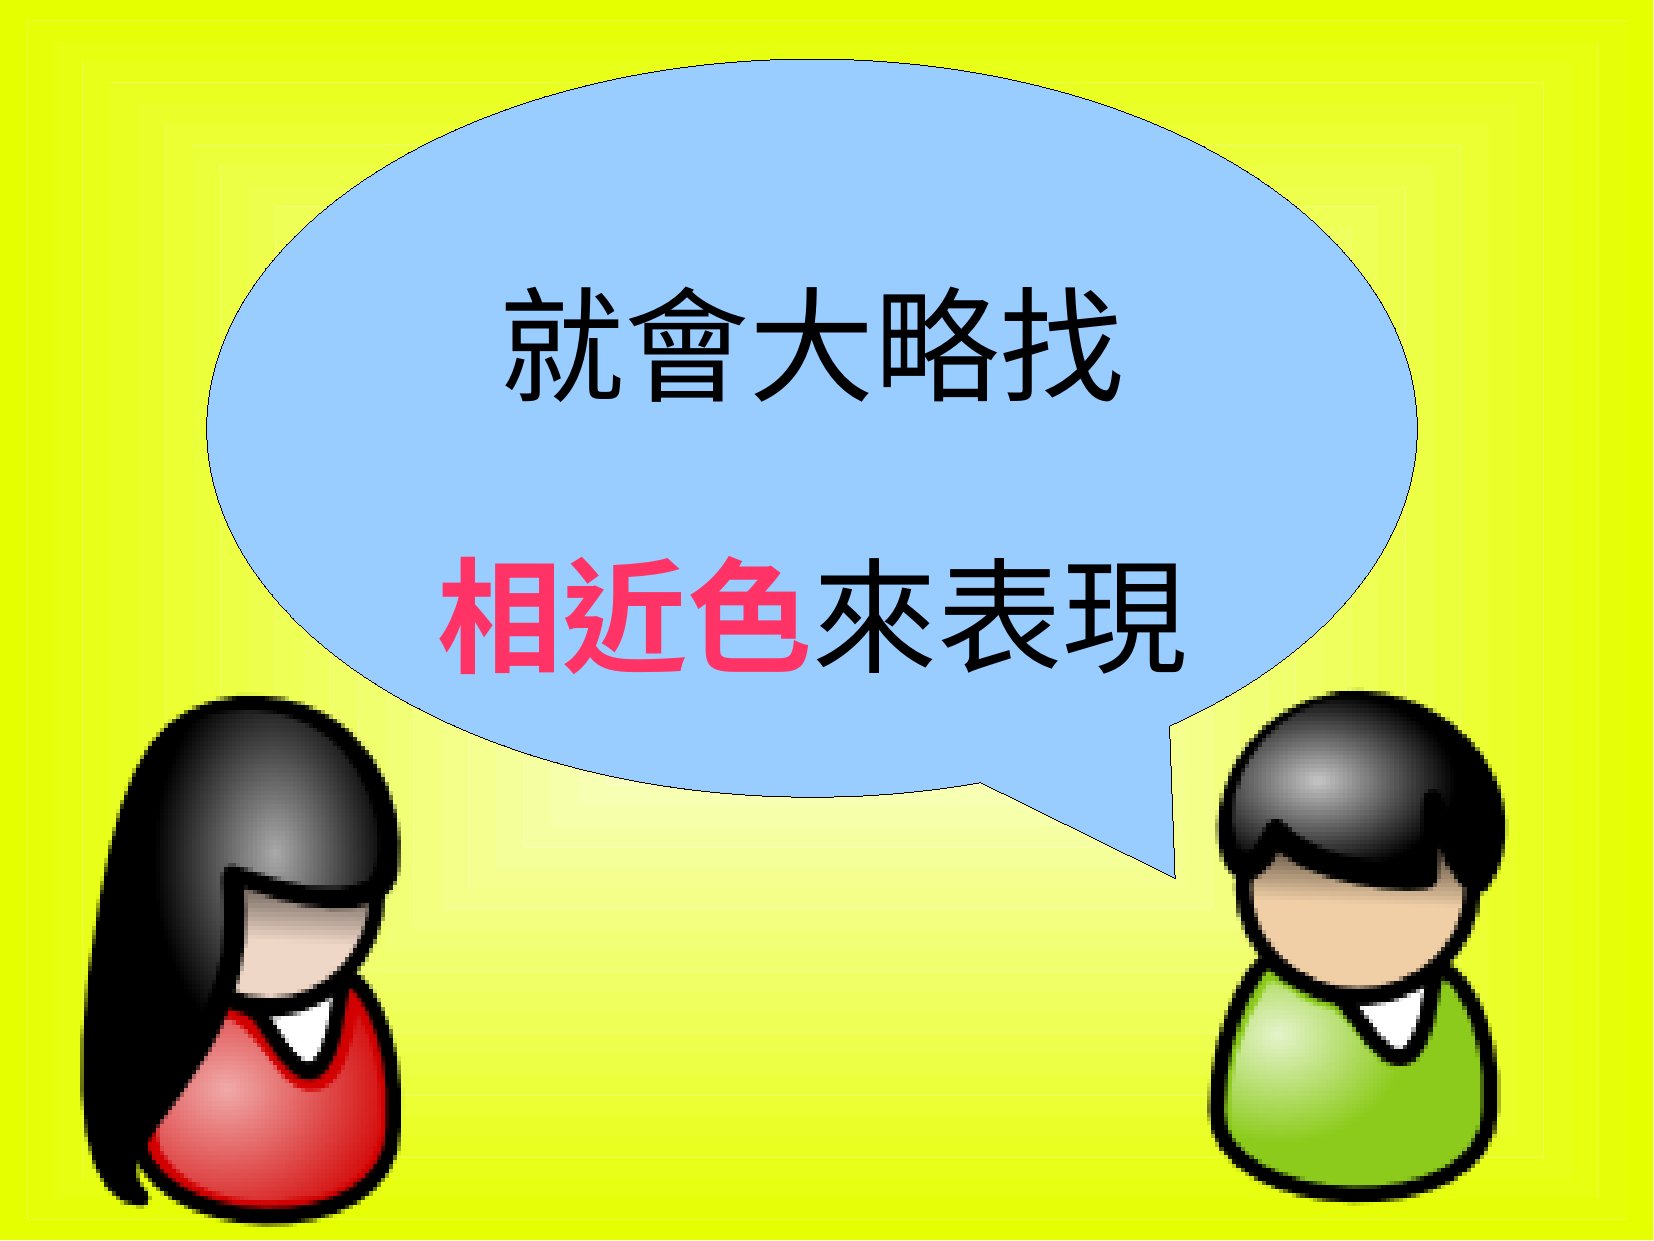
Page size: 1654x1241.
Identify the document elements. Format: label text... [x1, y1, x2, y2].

picture [0, 679, 502, 1241]
text_box 就會大略找 相近色來表現 [206, 59, 1418, 879]
picture [1092, 679, 1625, 1211]
